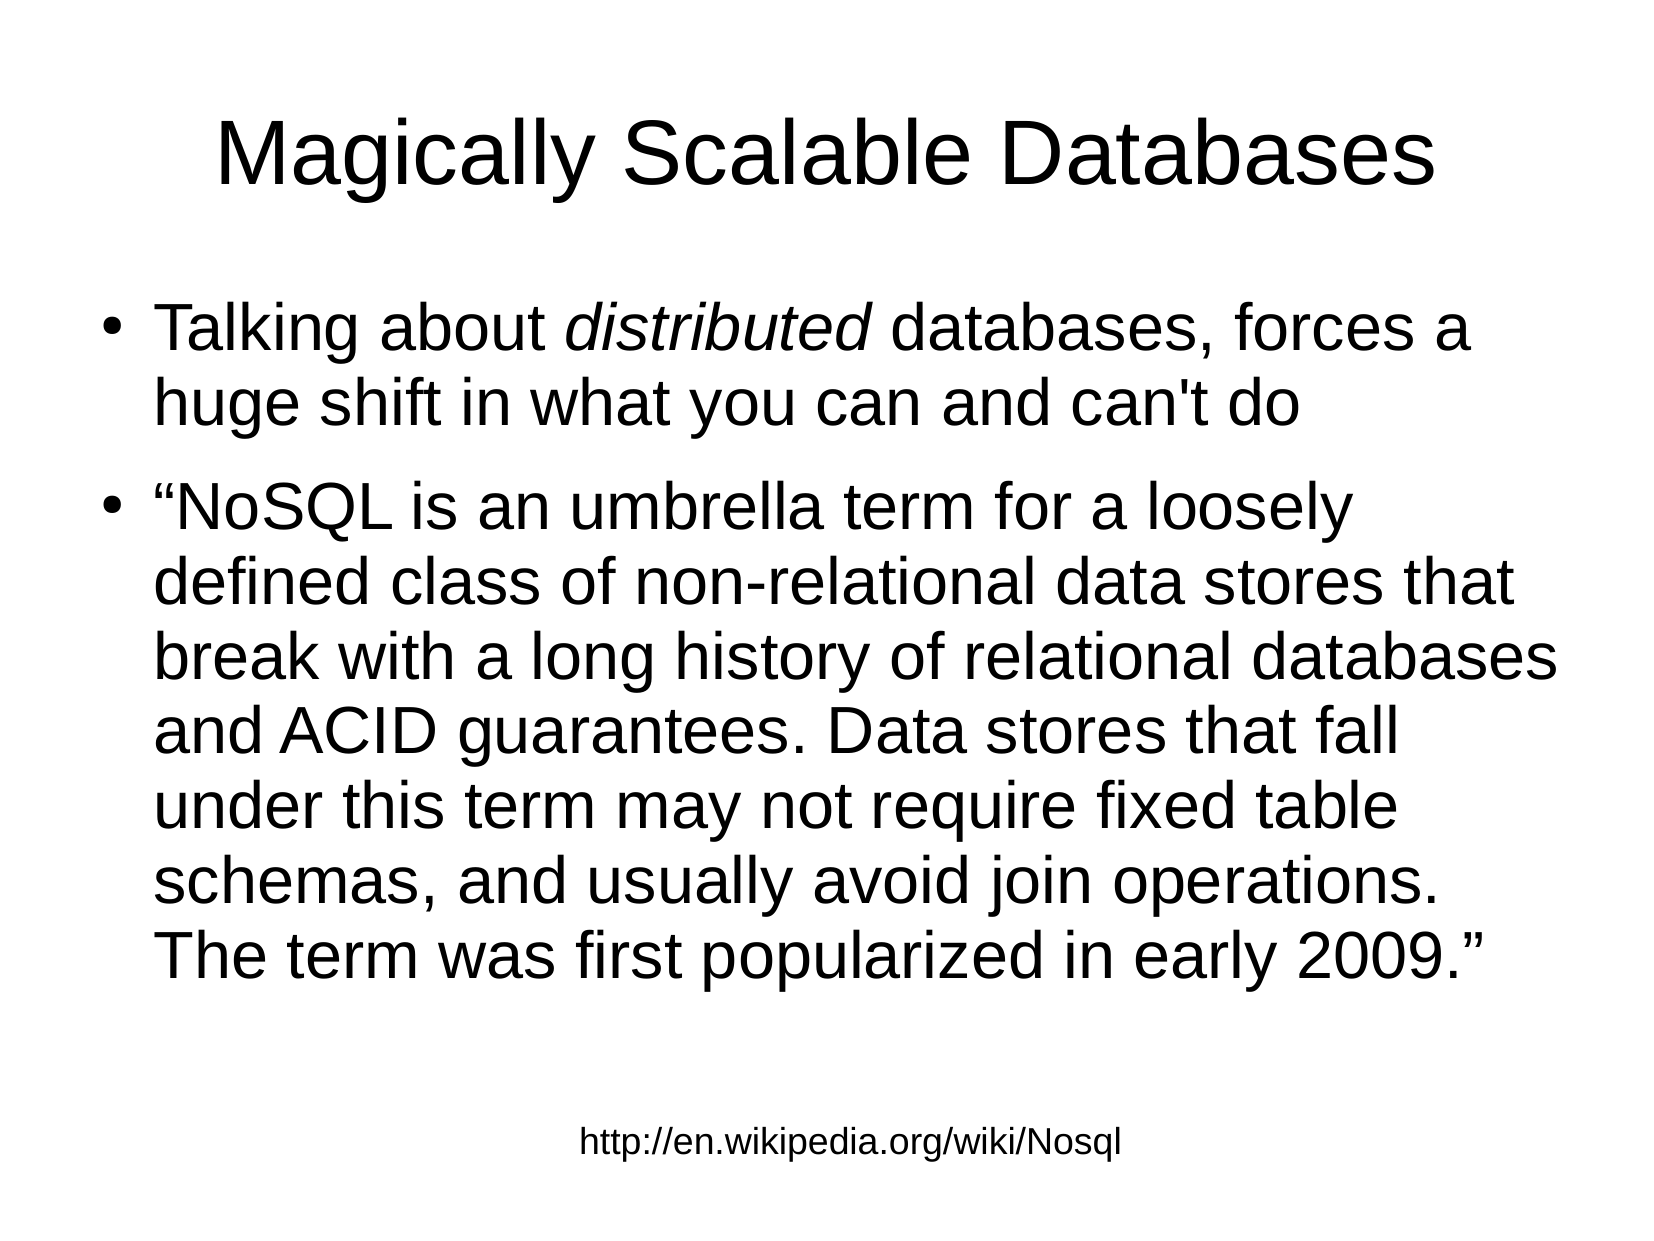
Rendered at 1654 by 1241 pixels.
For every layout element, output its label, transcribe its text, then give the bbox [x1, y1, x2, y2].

title Magically Scalable Databases [82, 56, 1571, 250]
list Talking about distributed databases, forces a huge shift in what you can and can't do “NoSQL is an umbrella term for a loosely defined class of non-relational data stores that break with a long history of relational databases and ACID guarantees. Data stores that fall under this term may not require fixed table schemas, and usually avoid join operations. The term was first popularized in early 2009.” [82, 290, 1571, 1109]
text_box http://en.wikipedia.org/wiki/Nosql [564, 1113, 1137, 1175]
